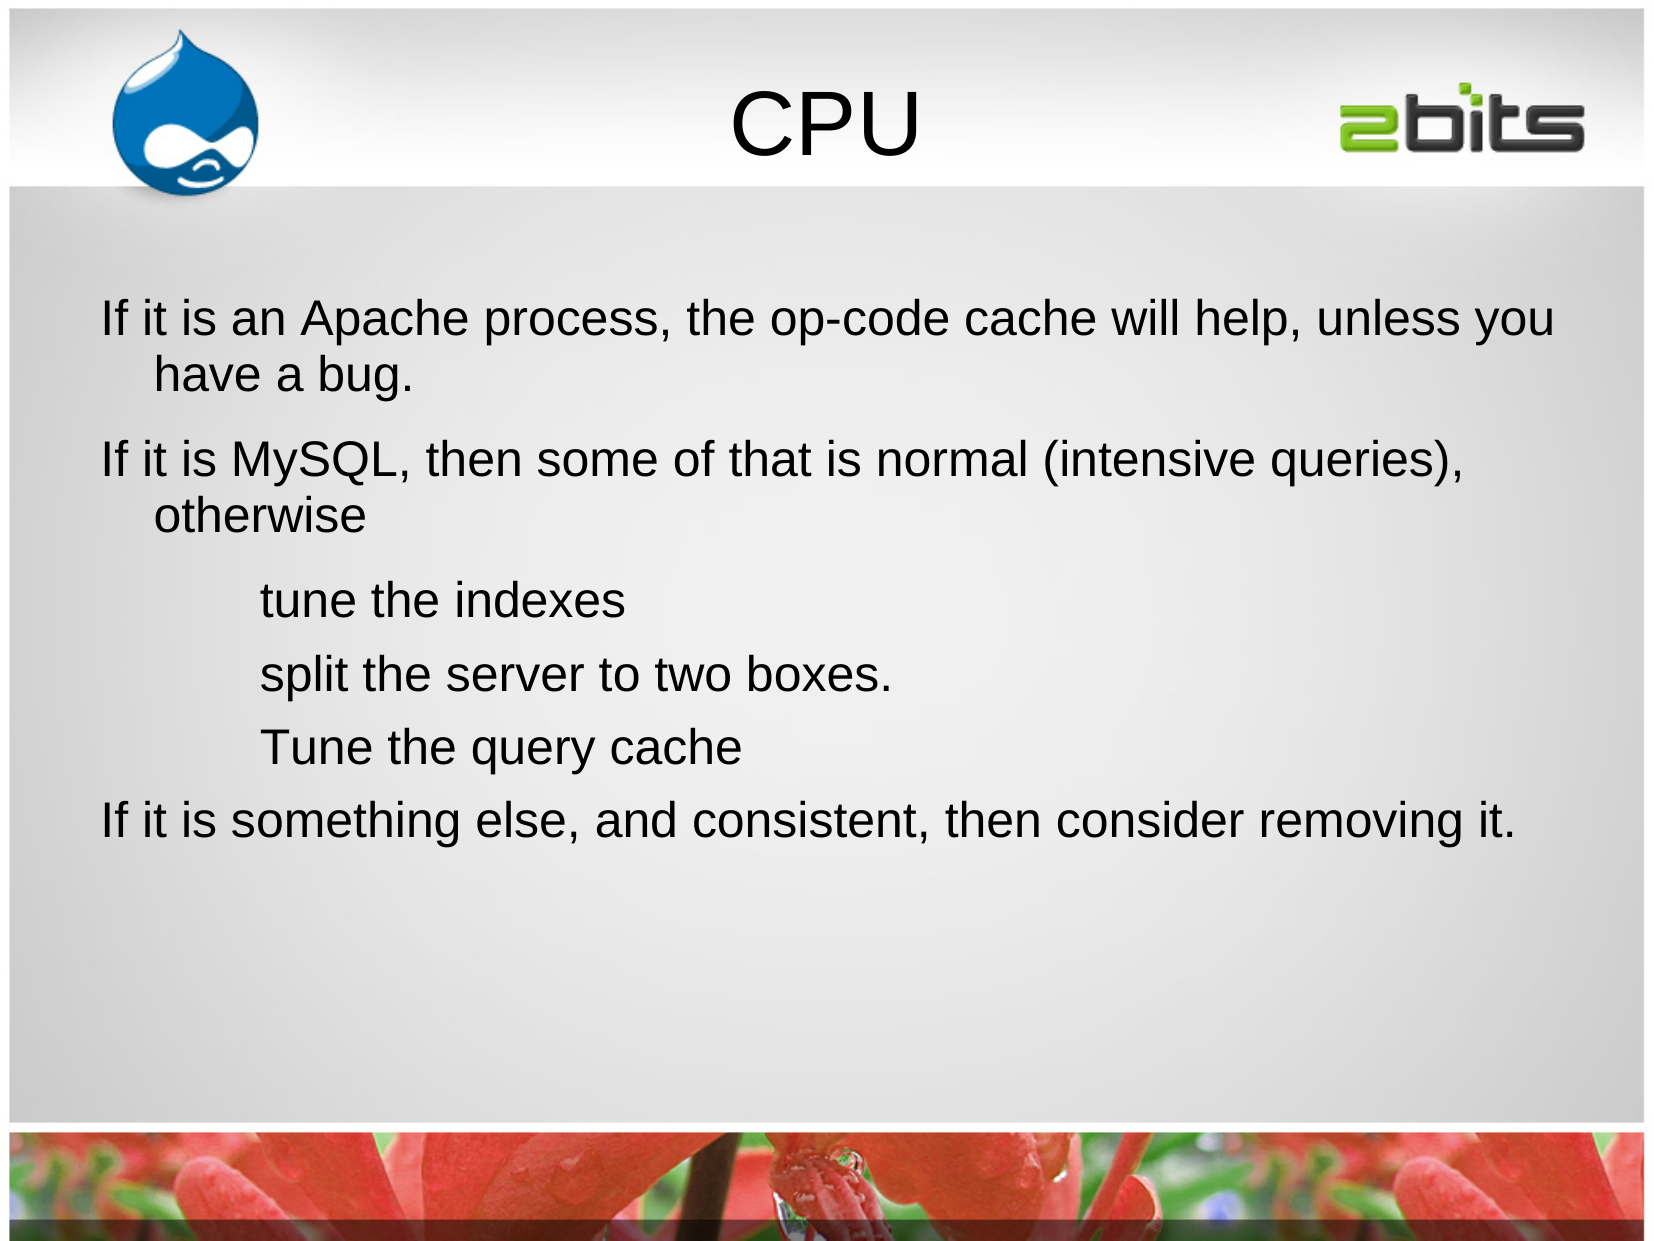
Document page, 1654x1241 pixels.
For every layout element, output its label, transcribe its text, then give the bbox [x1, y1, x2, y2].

title CPU [82, 27, 1571, 220]
picture [0, 0, 1654, 1241]
list If it is an Apache process, the op-code cache will help, unless you have a bug. If it is MySQL, then some of that is normal (intensive queries), otherwise tune the indexes split the server to two boxes. Tune the query cache If it is something else, and consistent, then consider removing it. [82, 290, 1571, 1094]
